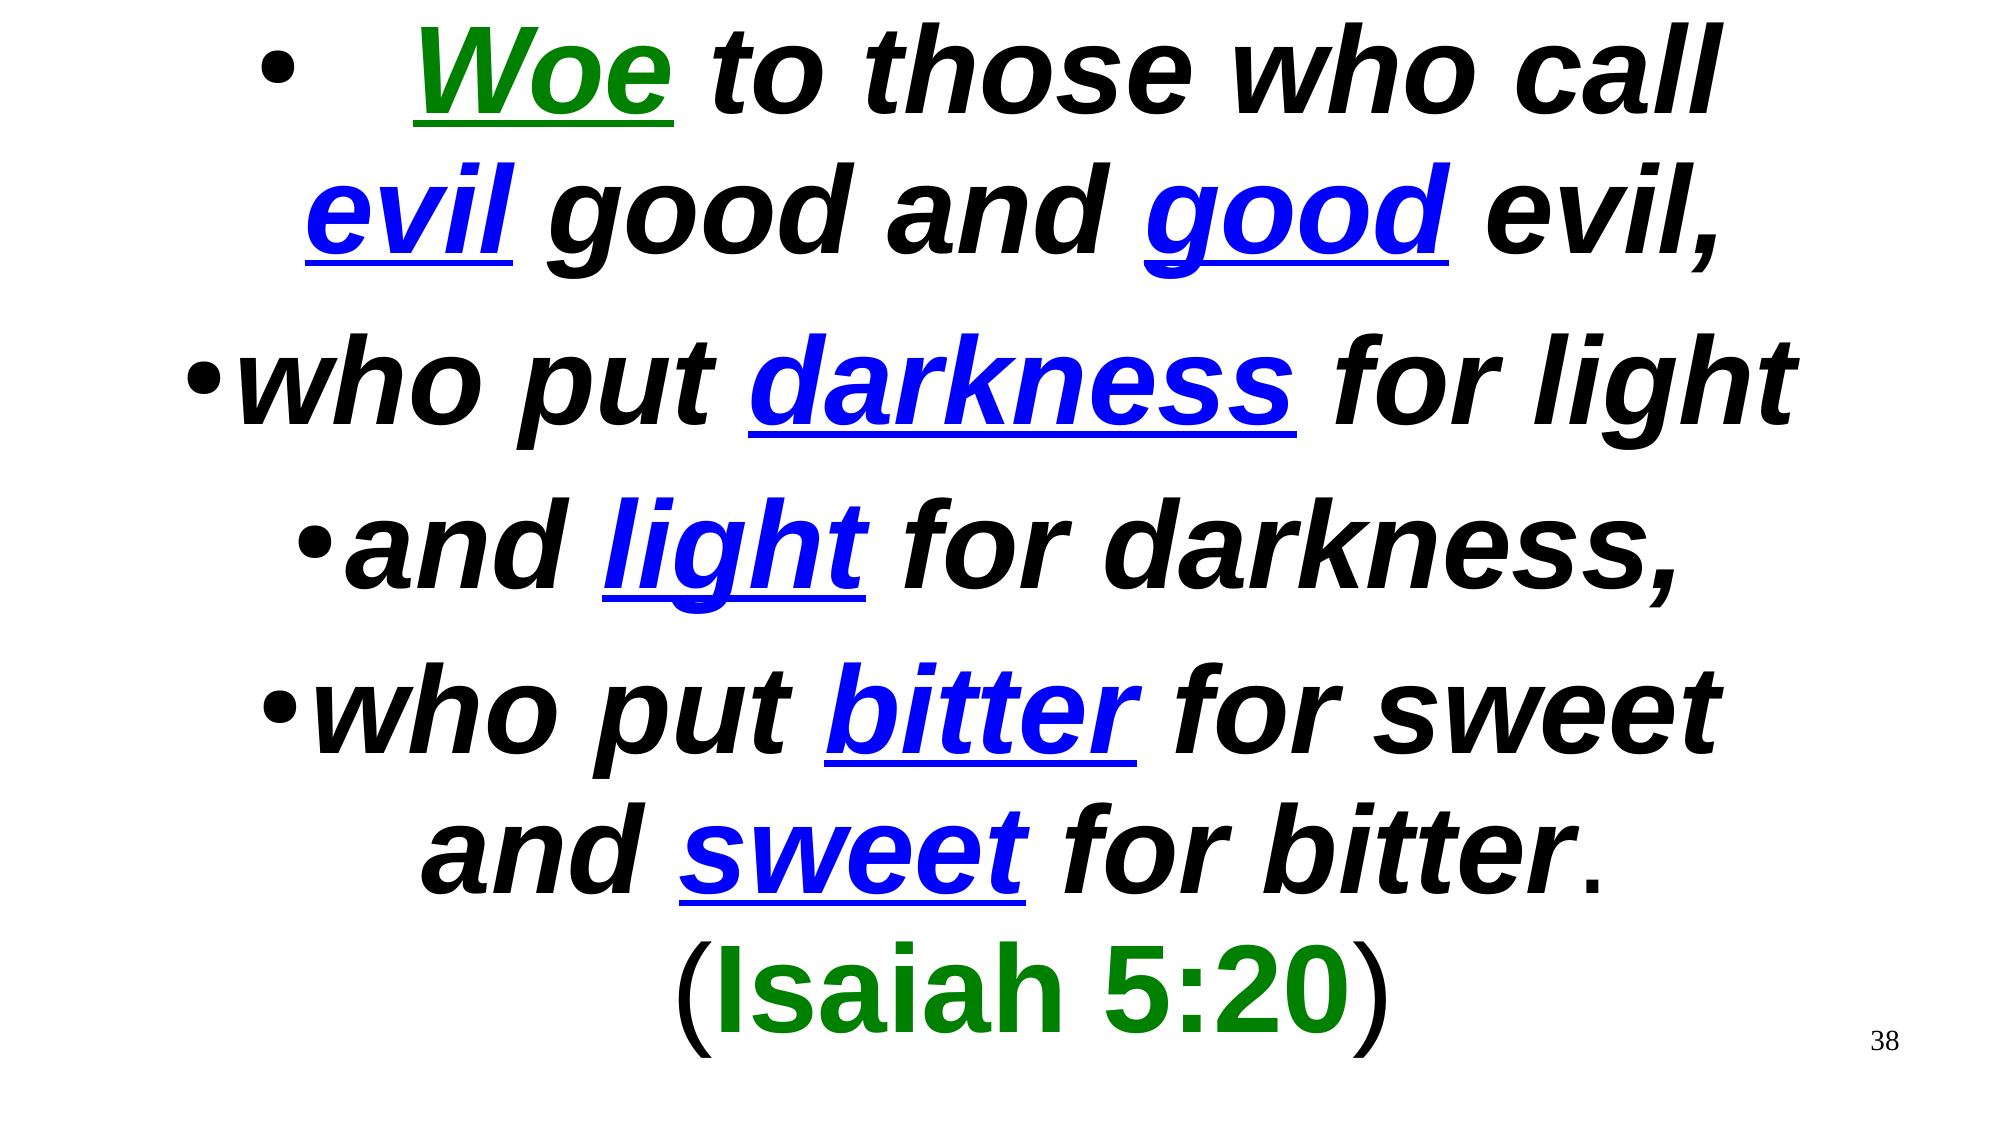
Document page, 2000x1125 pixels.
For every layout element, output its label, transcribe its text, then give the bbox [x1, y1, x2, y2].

list Woe to those who call evil good and good evil, who put darkness for light and light for darkness, who put bitter for sweet and sweet for bitter. (Isaiah 5:20) [0, 0, 1996, 1123]
